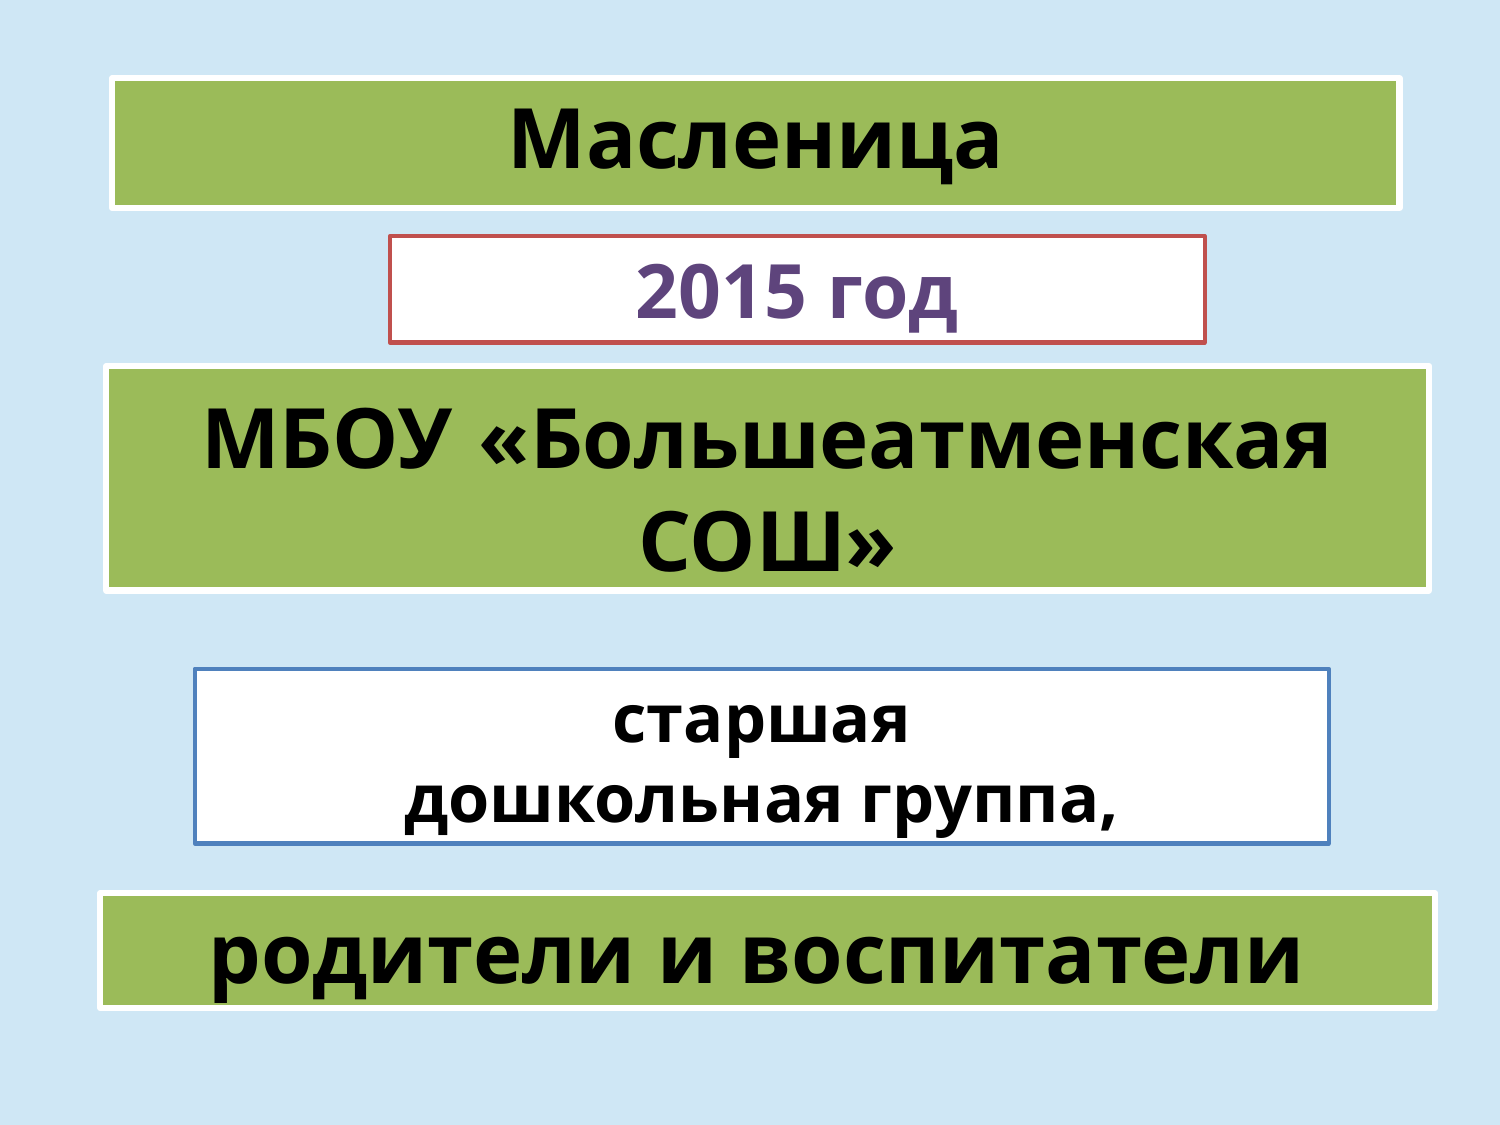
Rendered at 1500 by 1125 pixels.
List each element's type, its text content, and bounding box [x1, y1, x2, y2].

text_box МБОУ «Большеатменская СОШ» [106, 366, 1430, 591]
title Масленица [112, 78, 1400, 209]
text_box родители и воспитатели [100, 893, 1436, 1009]
text_box старшая дошкольная группа, [194, 668, 1329, 844]
subtitle 2015 год [389, 236, 1205, 343]
